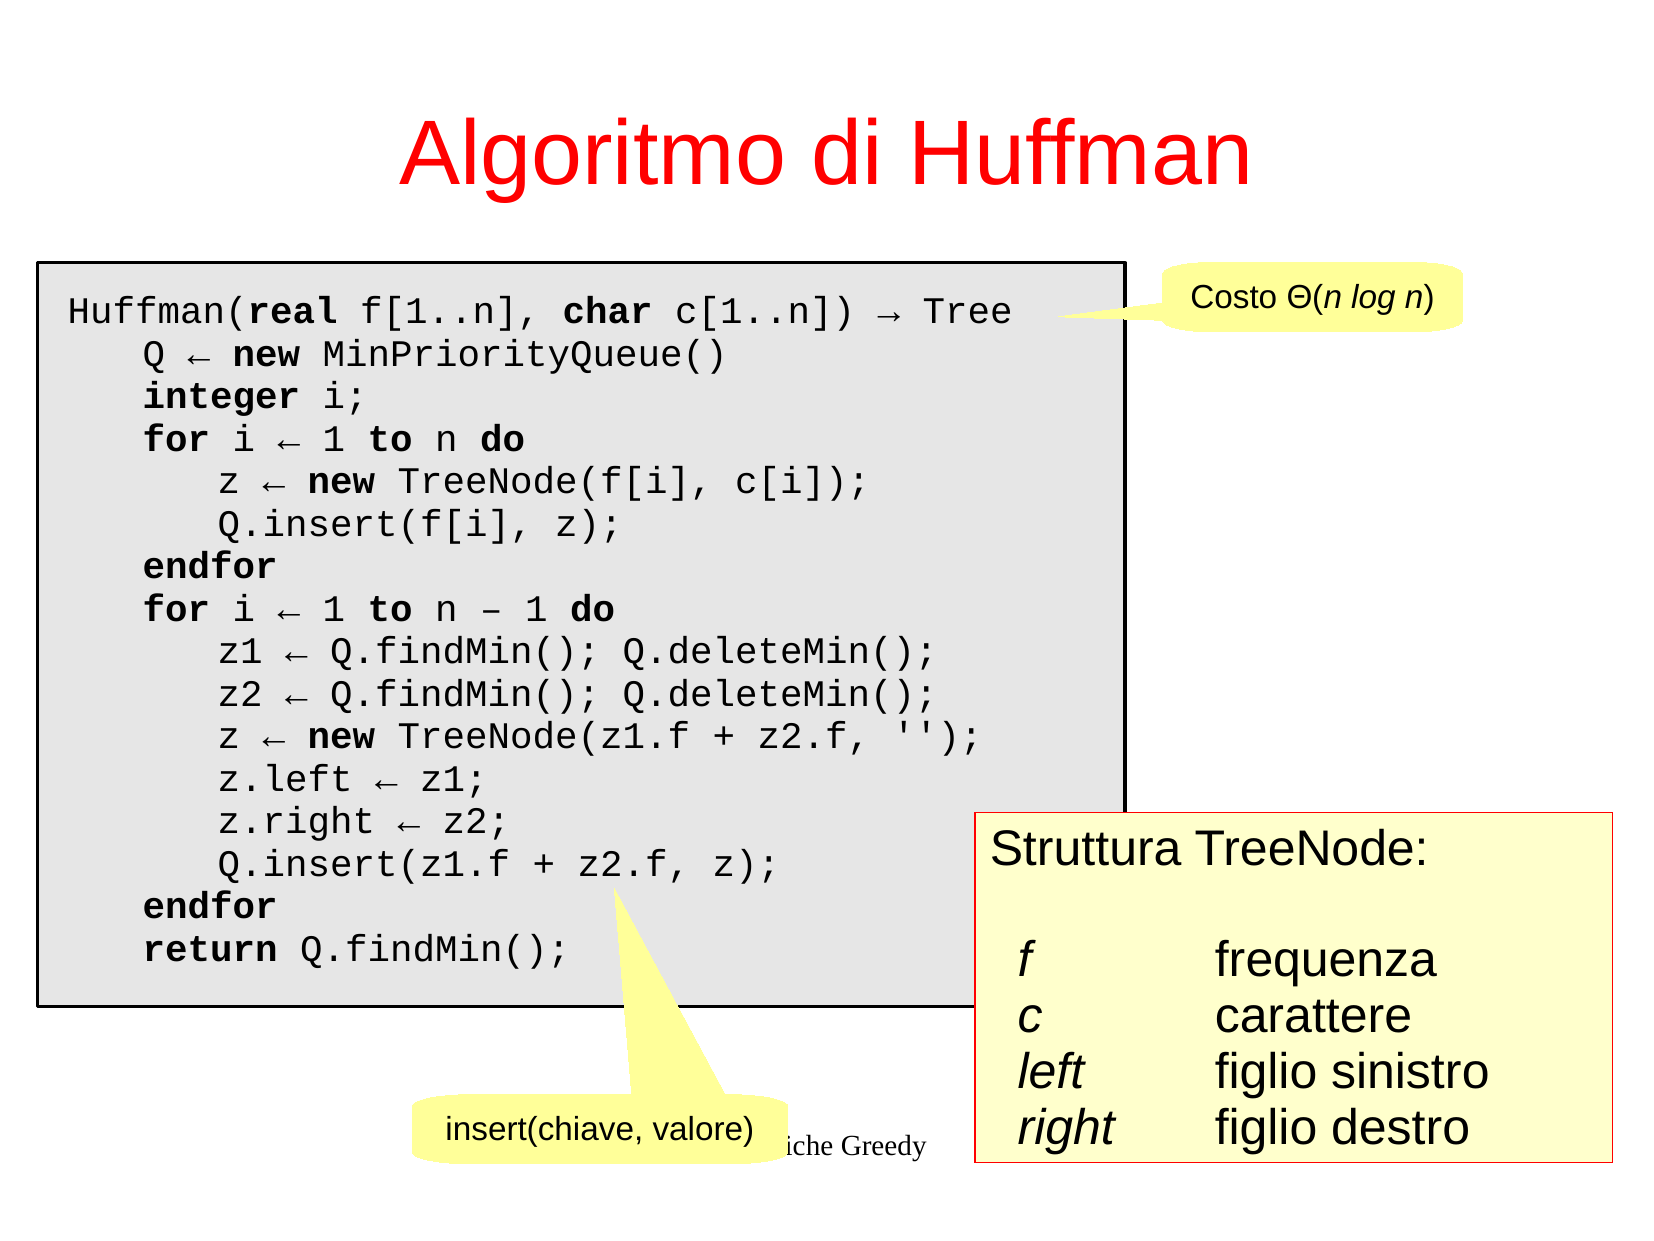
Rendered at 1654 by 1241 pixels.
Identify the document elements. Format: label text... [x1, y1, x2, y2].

text_box Costo Θ(n log n) [1058, 262, 1463, 332]
title Algoritmo di Huffman [82, 49, 1571, 257]
text_box Huffman(real f[1..n], char c[1..n]) → Tree Q ← new MinPriorityQueue() integer i; for i ← 1 to n do z ← new TreeNode(f[i], c[i]); Q.insert(f[i], z); endfor for i ← 1 to n – 1 do z1 ← Q.findMin(); Q.deleteMin(); z2 ← Q.findMin(); Q.deleteMin(); z ← new TreeNode(z1.f + z2.f, ''); z.left ← z1; z.right ← z2; Q.insert(z1.f + z2.f, z); endfor return Q.findMin(); [37, 262, 1126, 1007]
text_box insert(chiave, valore) [412, 888, 788, 1164]
text_box Struttura TreeNode: f frequenza c carattere left figlio sinistro right figlio destro [974, 812, 1613, 1163]
